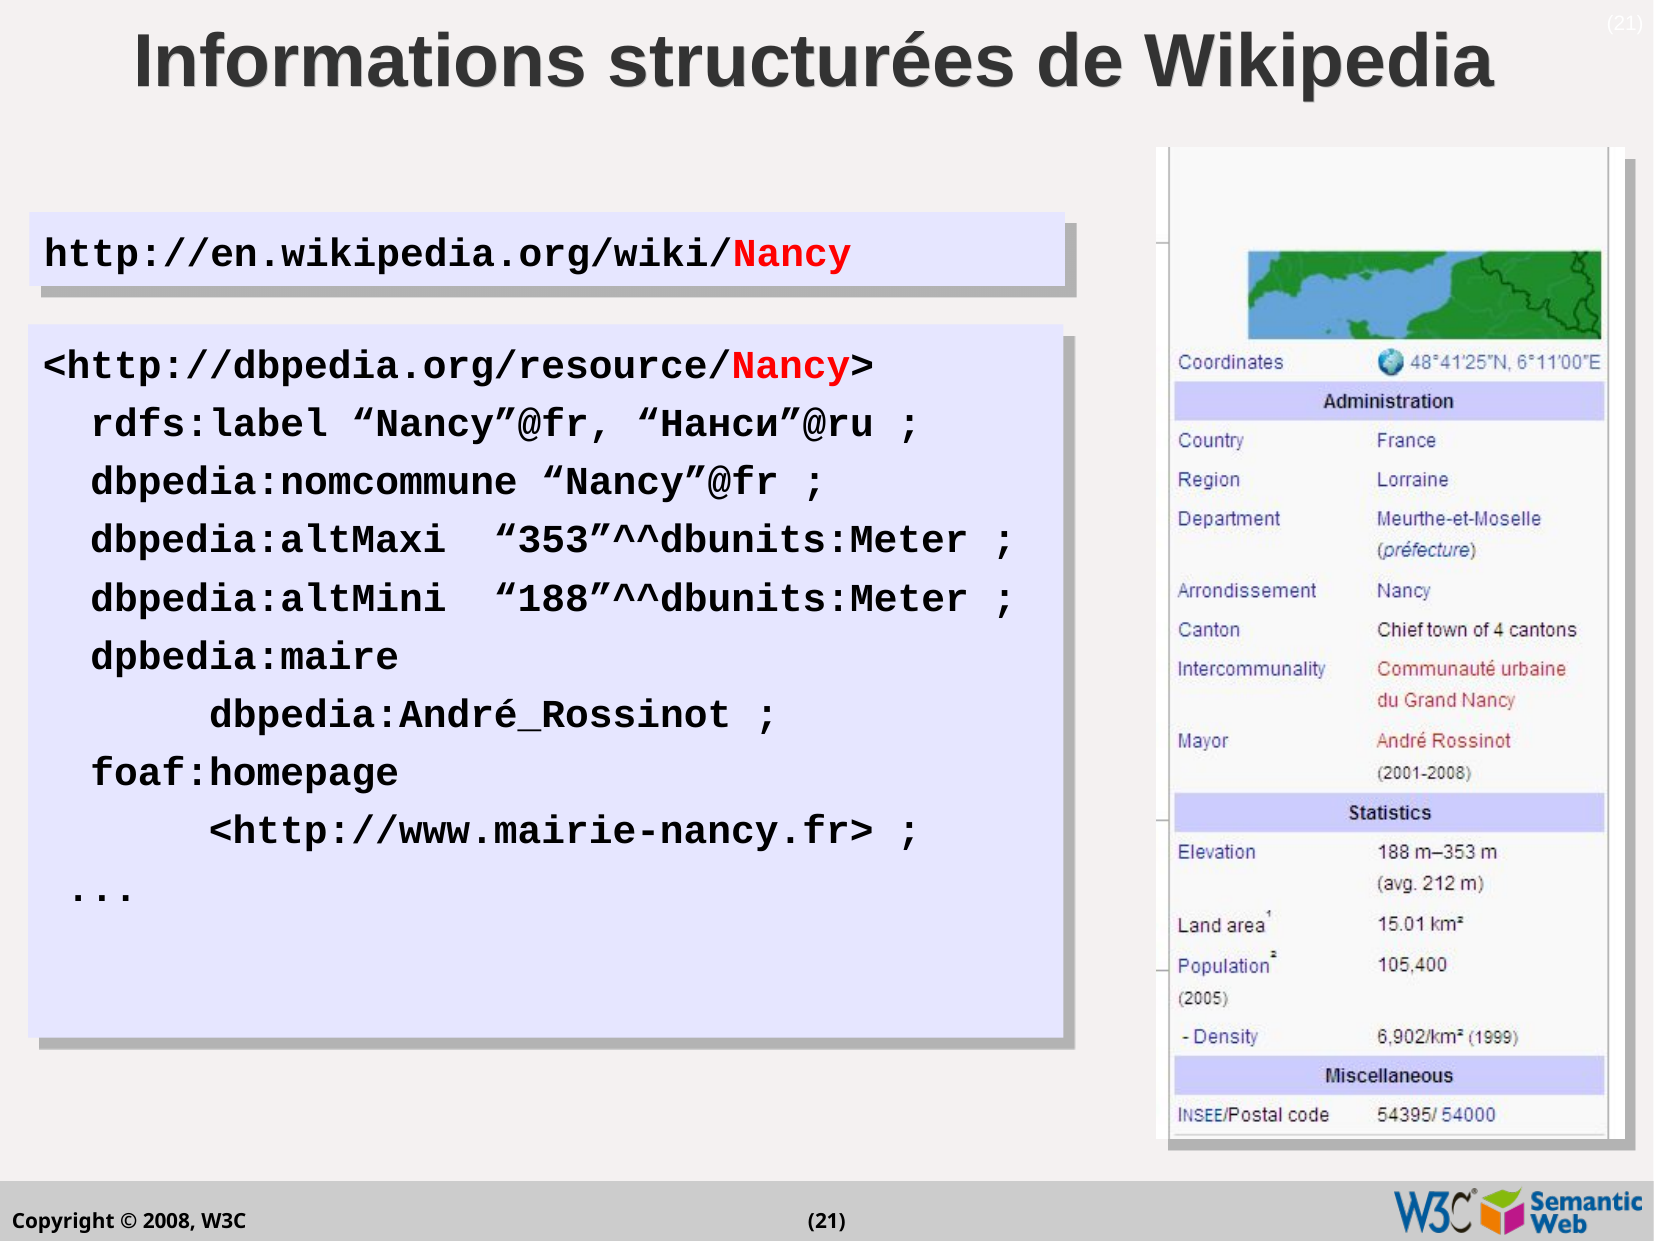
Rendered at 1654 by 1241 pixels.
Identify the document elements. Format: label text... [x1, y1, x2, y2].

picture [1394, 1185, 1642, 1235]
text_box <http://dbpedia.org/resource/Nancy> rdfs:label “Nancy”@fr, “Нанси”@ru ; dbpedia:nomcommune “Nancy”@fr ; dbpedia:altMaxi “353”^^dbunits:Meter ; dbpedia:altMini “188”^^dbunits:Meter ; dpbedia:maire dbpedia:André_Rossinot ; foaf:homepage <http://www.mairie-nancy.fr> ; ... [28, 324, 1064, 1038]
text_box http://en.wikipedia.org/wiki/Nancy [29, 212, 1065, 286]
picture [1156, 147, 1625, 1139]
title Informations structurées de Wikipedia [93, 0, 1536, 119]
